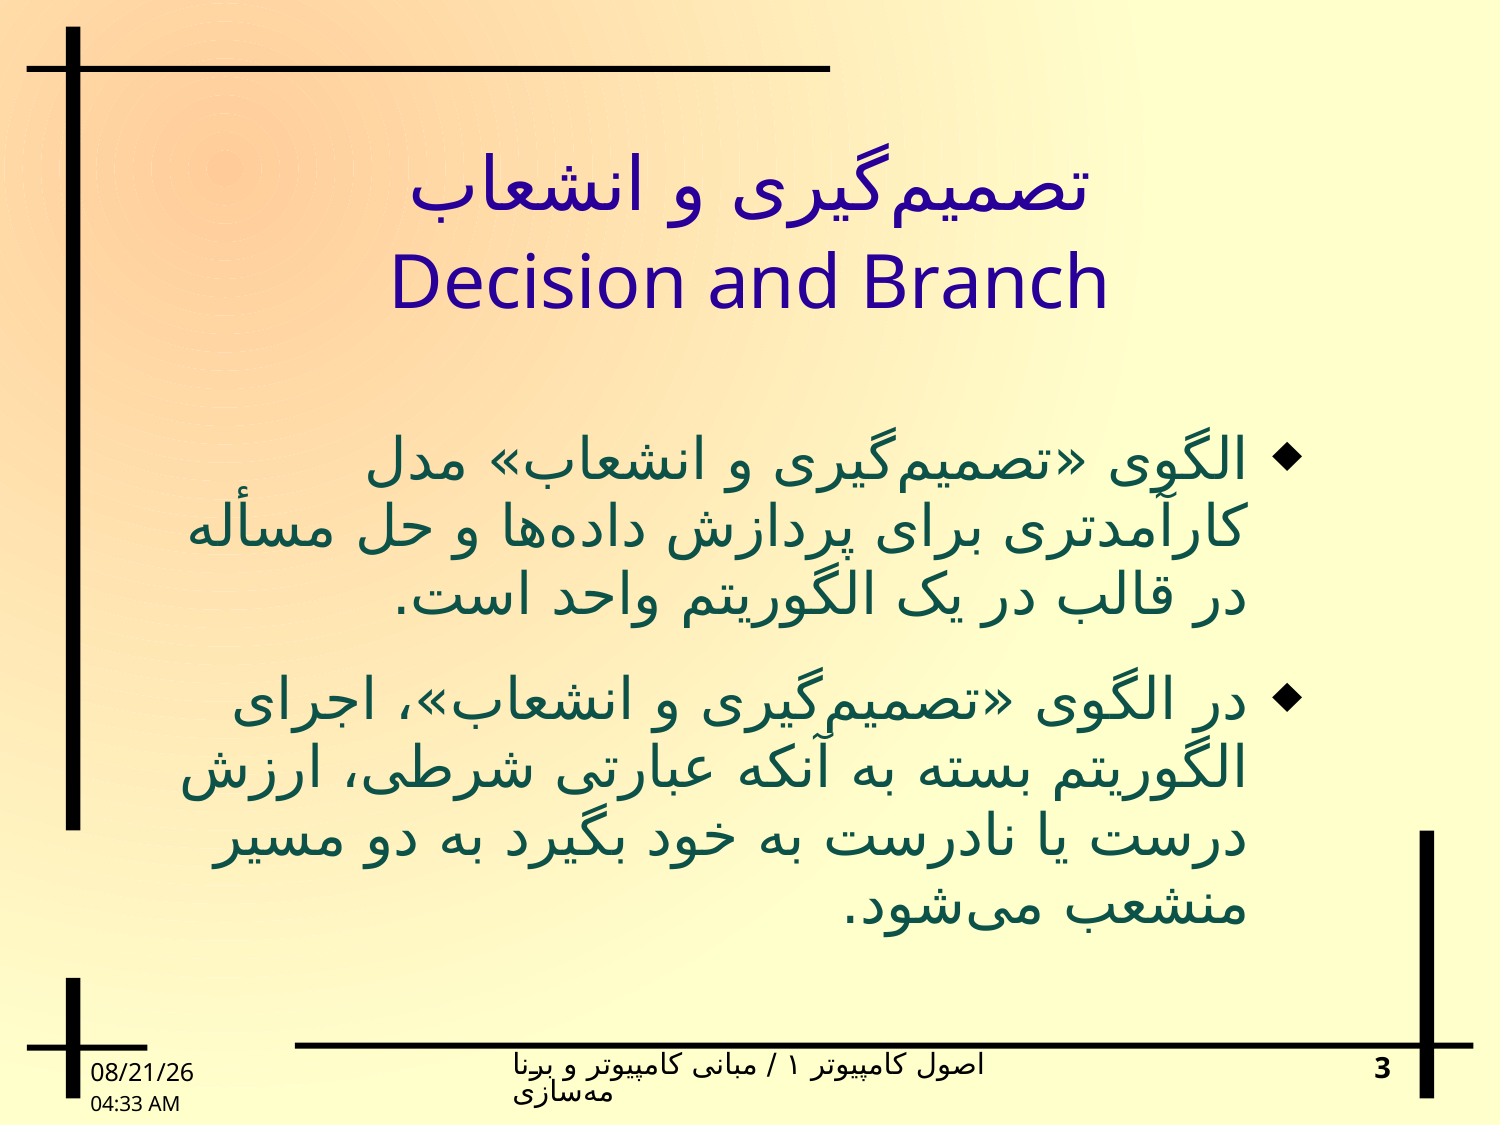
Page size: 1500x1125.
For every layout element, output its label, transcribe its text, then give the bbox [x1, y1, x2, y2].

list الگوی «تصمیم‌گیری و انشعاب» مدل کارآمدتری برای پردازش داده‌ها و حل مسأله در قالب در یک الگوریتم واحد است. در الگوی «تصمیم‌گیری و انشعاب»، اجرای الگوریتم بسته به آنکه عبارتی شرطی، ارزش درست یا نادرست به خود بگیرد به دو مسیر منشعب می‌شود. [127, 425, 1373, 1009]
title تصمیم‌گیری و انشعاب Decision and Branch [109, 112, 1391, 359]
